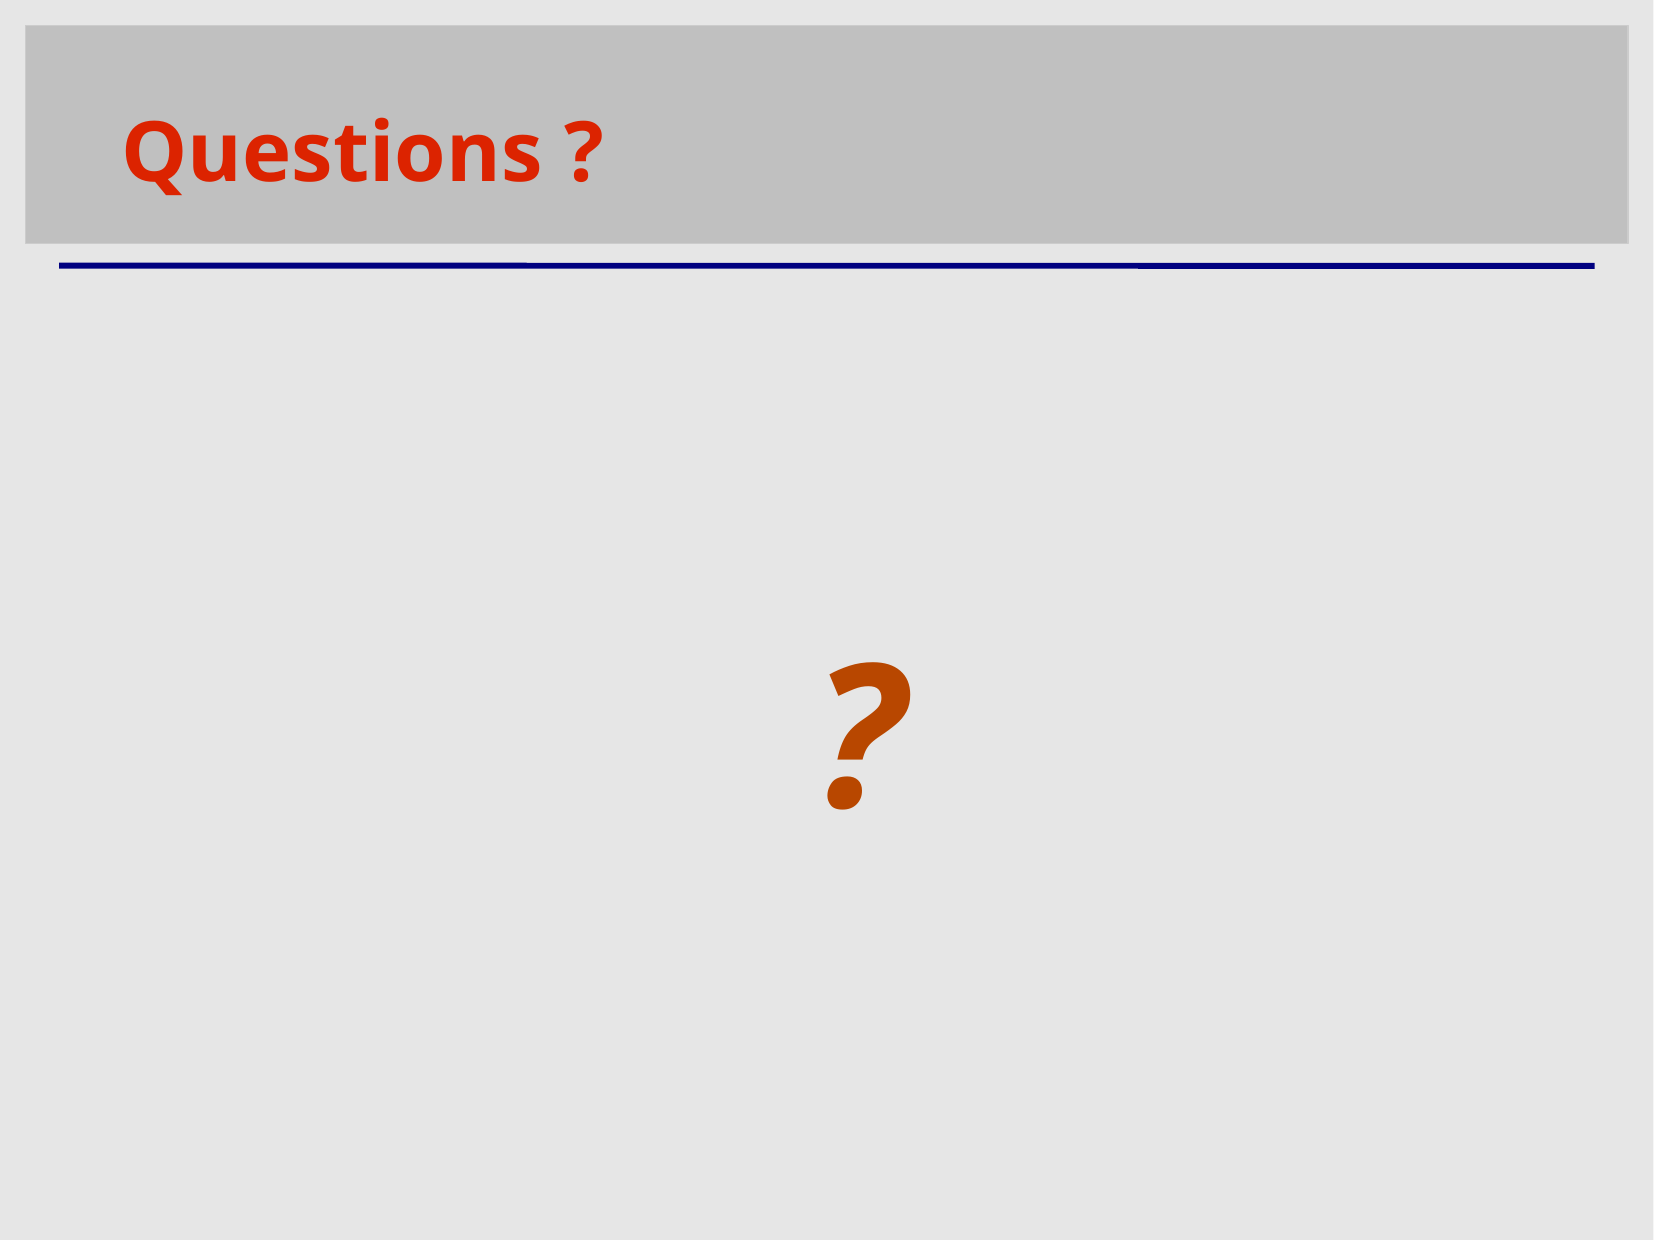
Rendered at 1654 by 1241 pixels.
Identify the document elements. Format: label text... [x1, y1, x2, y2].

subtitle ? [121, 322, 1561, 1133]
title Questions ? [121, 46, 1534, 254]
